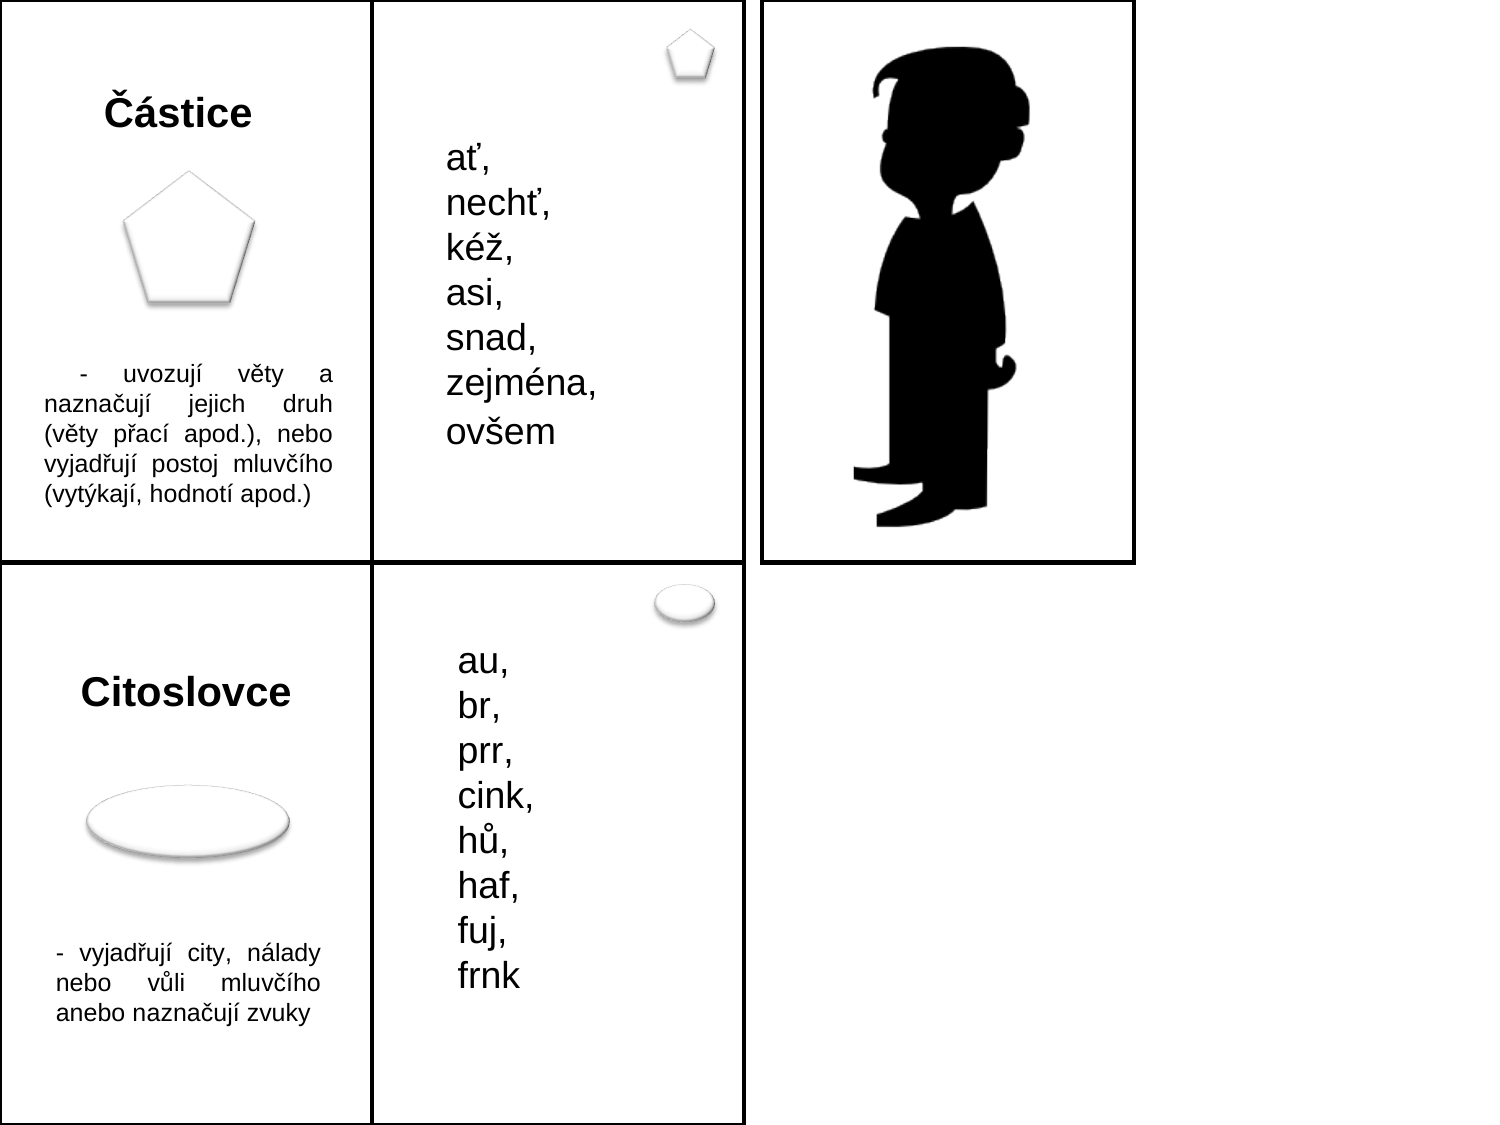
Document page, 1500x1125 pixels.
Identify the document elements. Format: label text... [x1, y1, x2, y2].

picture [646, 579, 724, 635]
picture [657, 24, 724, 91]
text_box ať, nechť, kéž, asi, snad, zejména, ovšem [430, 125, 621, 461]
text_box [761, 0, 1134, 563]
picture [78, 780, 298, 871]
text_box Částice [89, 78, 268, 144]
picture [114, 166, 264, 316]
text_box [0, 0, 745, 1125]
text_box Citoslovce [65, 657, 307, 723]
text_box - uvozují věty a naznačují jejich druh (věty přací apod.), nebo vyjadřují postoj mluvčího (vytýkají, hodnotí apod.) [29, 350, 349, 516]
text_box - vyjadřují city, nálady nebo vůli mluvčího anebo naznačují zvuky [41, 928, 337, 1034]
picture [844, 42, 1058, 534]
text_box au, br, prr, cink, hů, haf, fuj, frnk [442, 628, 562, 1004]
